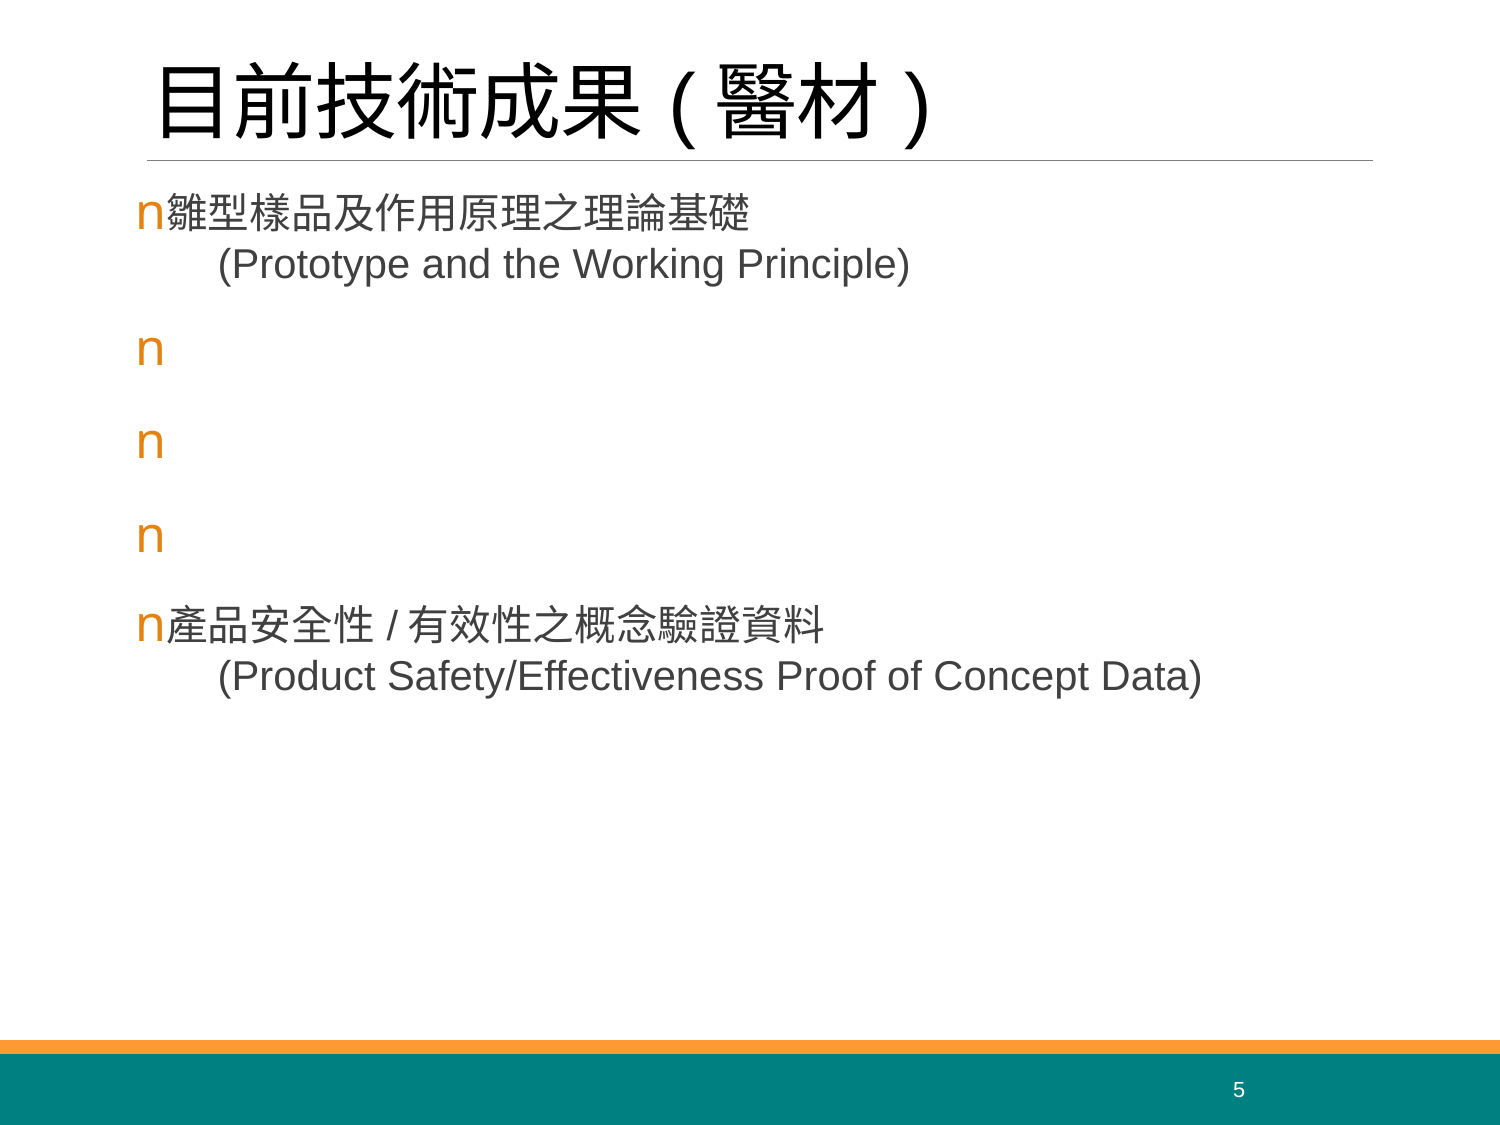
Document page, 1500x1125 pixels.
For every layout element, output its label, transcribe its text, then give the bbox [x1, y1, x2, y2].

title 目前技術成果(醫材) [135, 1, 1373, 161]
list 雛型樣品及作用原理之理論基礎 (Prototype and the Working Principle) 產品安全性/有效性之概念驗證資料 (Product Safety/Effectiveness Proof of Concept Data) [135, 172, 1373, 963]
text_box [1218, 1059, 1380, 1120]
